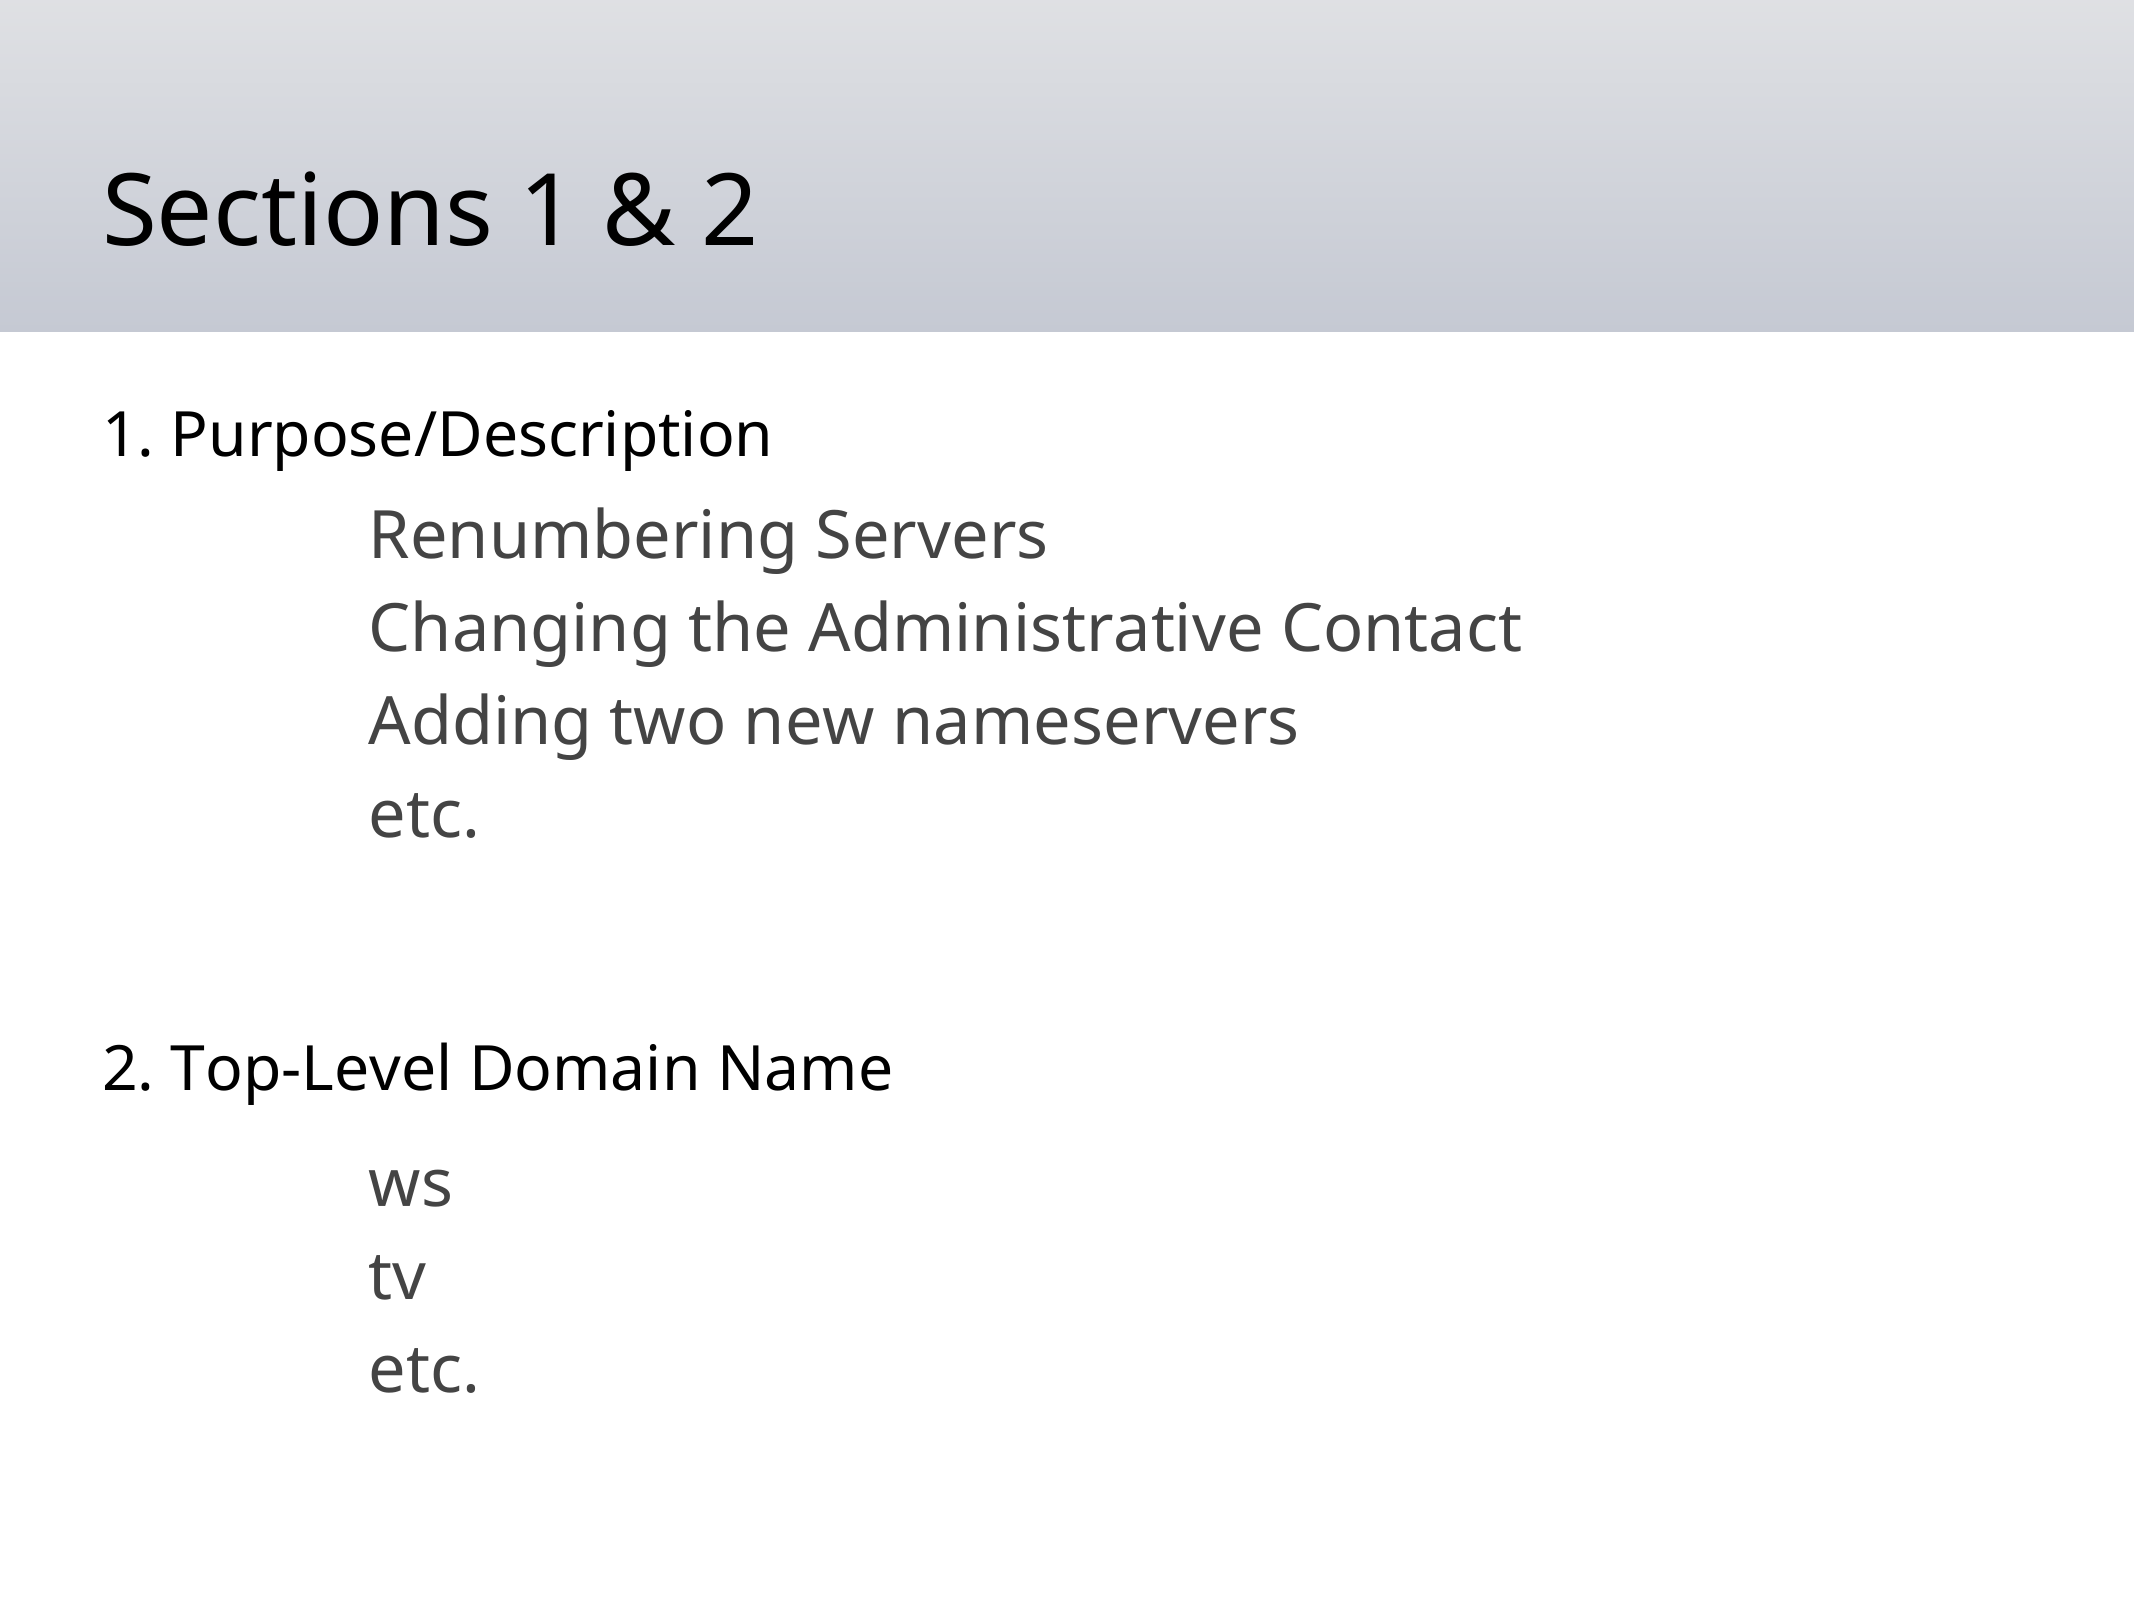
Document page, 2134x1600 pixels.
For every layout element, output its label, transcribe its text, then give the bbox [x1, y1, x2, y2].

title Sections 1 & 2 [93, 54, 2040, 284]
list 1. Purpose/Description 2. Top-Level Domain Name [93, 381, 1107, 1459]
text_box Renumbering Servers Changing the Administrative Contact Adding two new nameservers etc. ws tv etc. [368, 487, 1588, 1444]
text_box [0, 0, 2134, 332]
